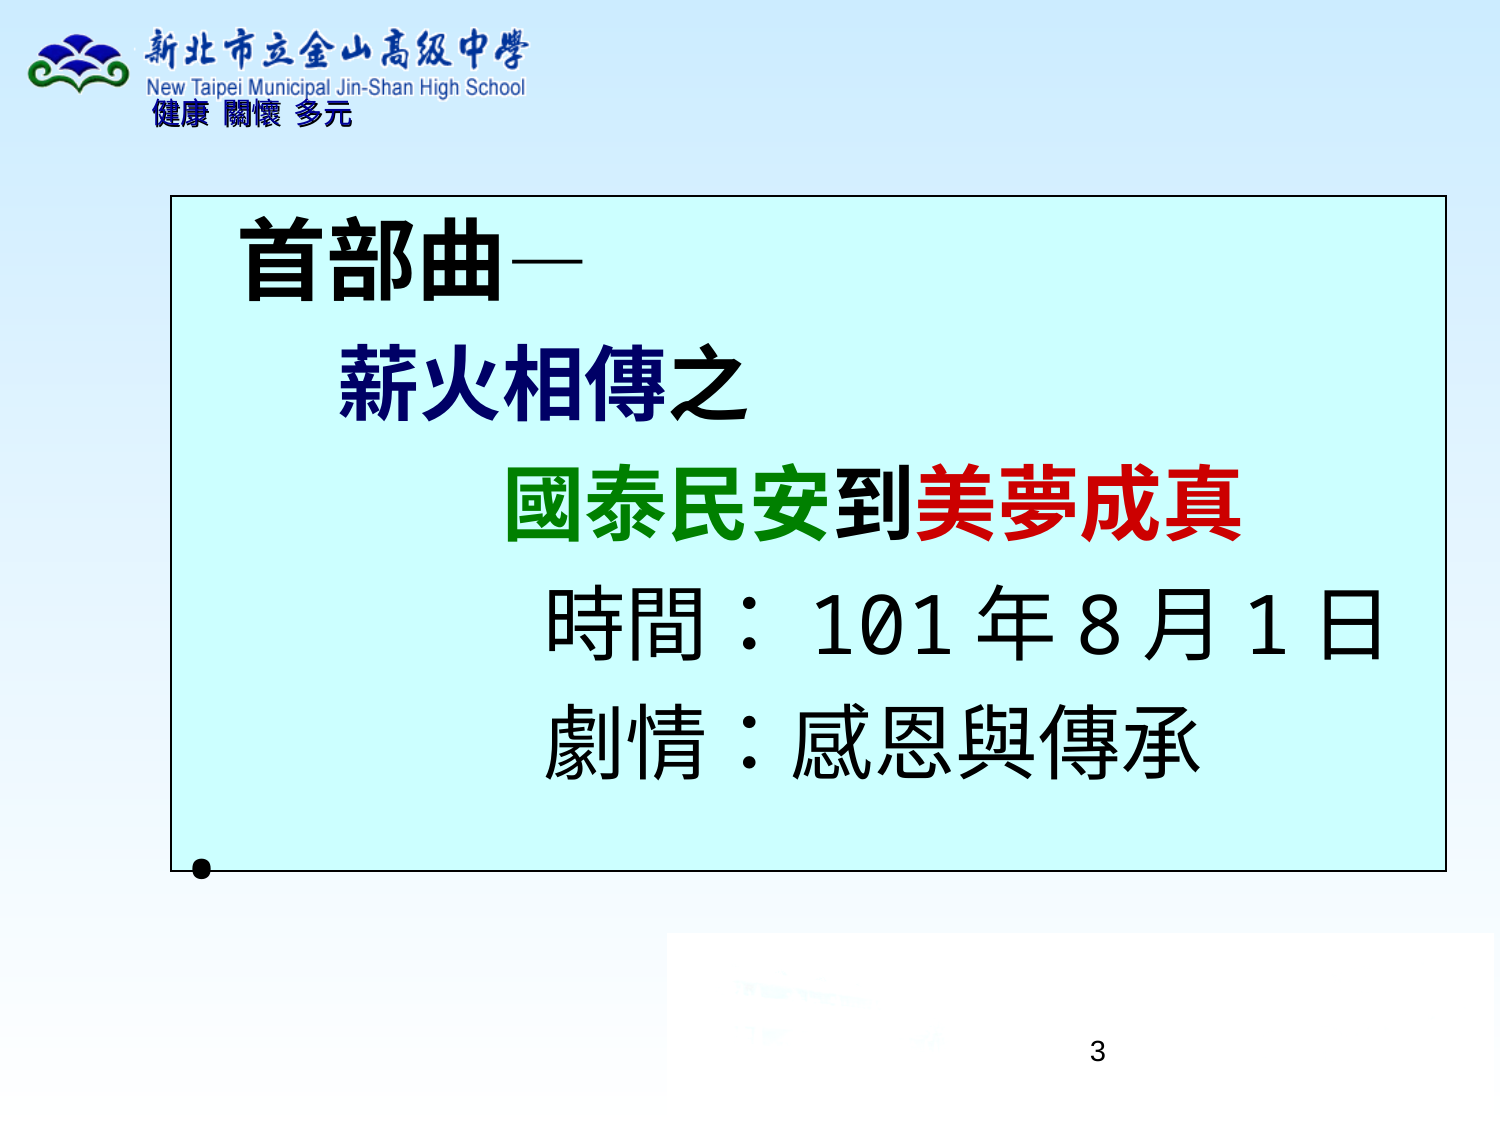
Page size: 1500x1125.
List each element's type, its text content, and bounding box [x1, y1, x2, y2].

list 首部曲— 薪火相傳之 國泰民安到美夢成真 時間：101年8月1日 劇情：感恩與傳承 [171, 196, 1447, 872]
text_box [1074, 1024, 1426, 1103]
